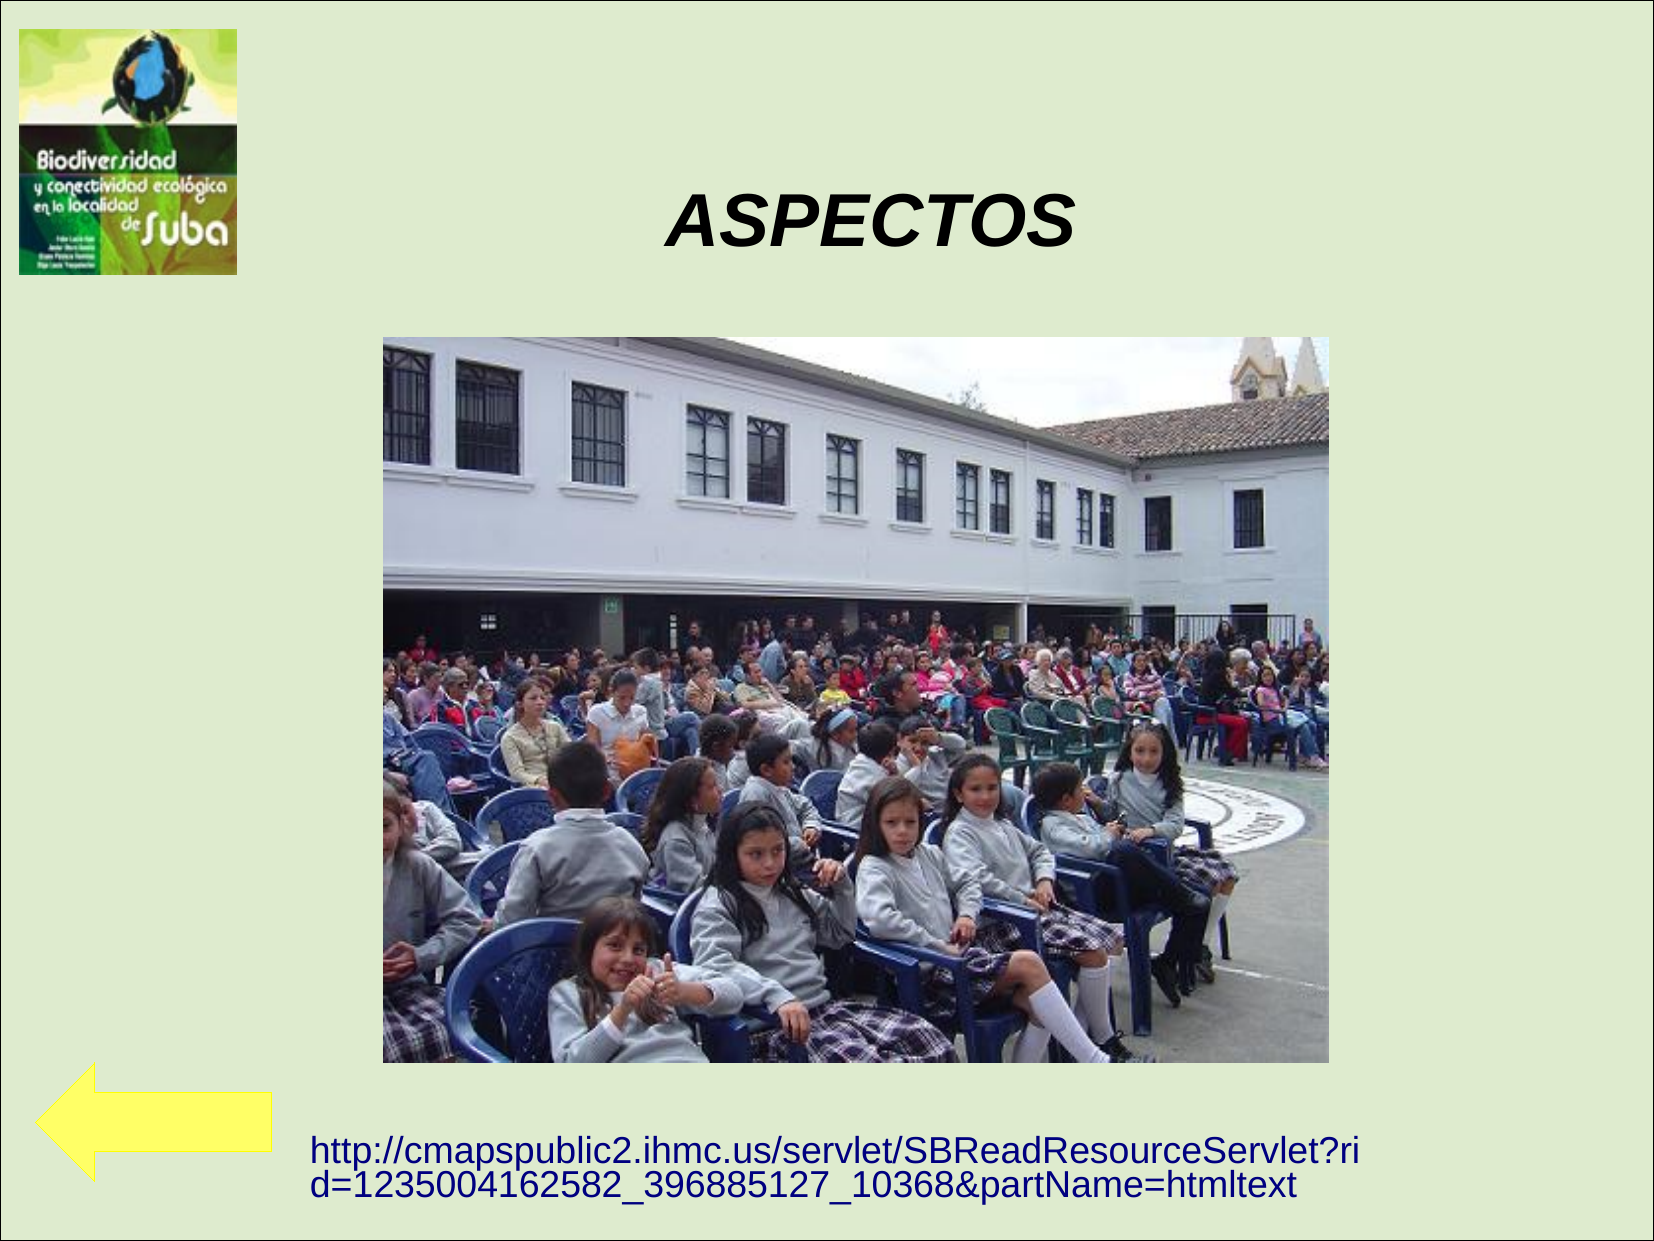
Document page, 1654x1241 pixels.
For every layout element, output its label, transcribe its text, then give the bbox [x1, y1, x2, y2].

picture [19, 29, 237, 275]
text_box ASPECTOS [561, 171, 1182, 271]
text_box http://cmapspublic2.ihmc.us/servlet/SBReadResourceServlet?rid=1235004162582_396885127_10368&partName=htmltext [295, 1122, 1388, 1194]
text_box [35, 1062, 272, 1182]
picture [383, 337, 1329, 1063]
